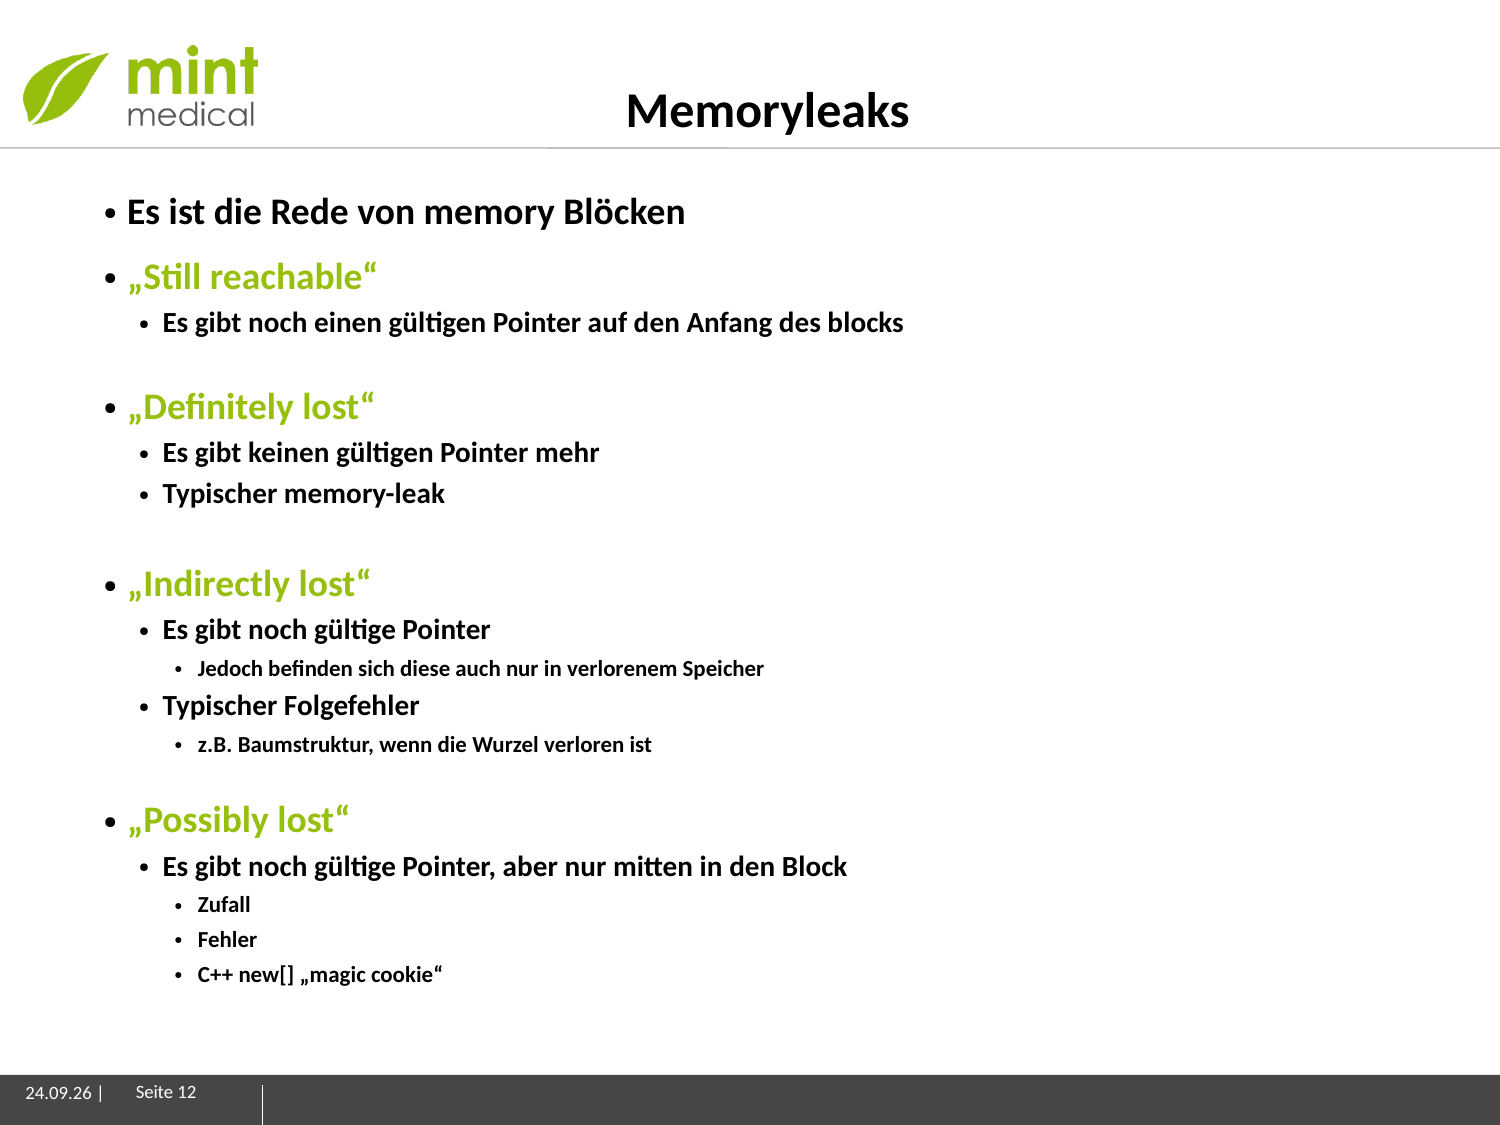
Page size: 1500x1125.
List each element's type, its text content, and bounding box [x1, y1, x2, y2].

text_box „Possibly lost“ Es gibt noch gültige Pointer, aber nur mitten in den Block Zufall Fehler C++ new[] „magic cookie“ [88, 797, 1388, 1018]
picture [23, 45, 258, 126]
text_box „Definitely lost“ Es gibt keinen gültigen Pointer mehr Typischer memory-leak [88, 383, 1388, 535]
text_box „Still reachable“ Es gibt noch einen gültigen Pointer auf den Anfang des blocks [88, 253, 1388, 359]
text_box Es ist die Rede von memory Blöcken [88, 188, 1388, 248]
text_box „Indirectly lost“ Es gibt noch gültige Pointer Jedoch befinden sich diese auch nur in verlorenem Speicher Typischer Folgefehler z.B. Baumstruktur, wenn die Wurzel verloren ist [88, 561, 1388, 789]
title Memoryleaks [253, 70, 1282, 146]
